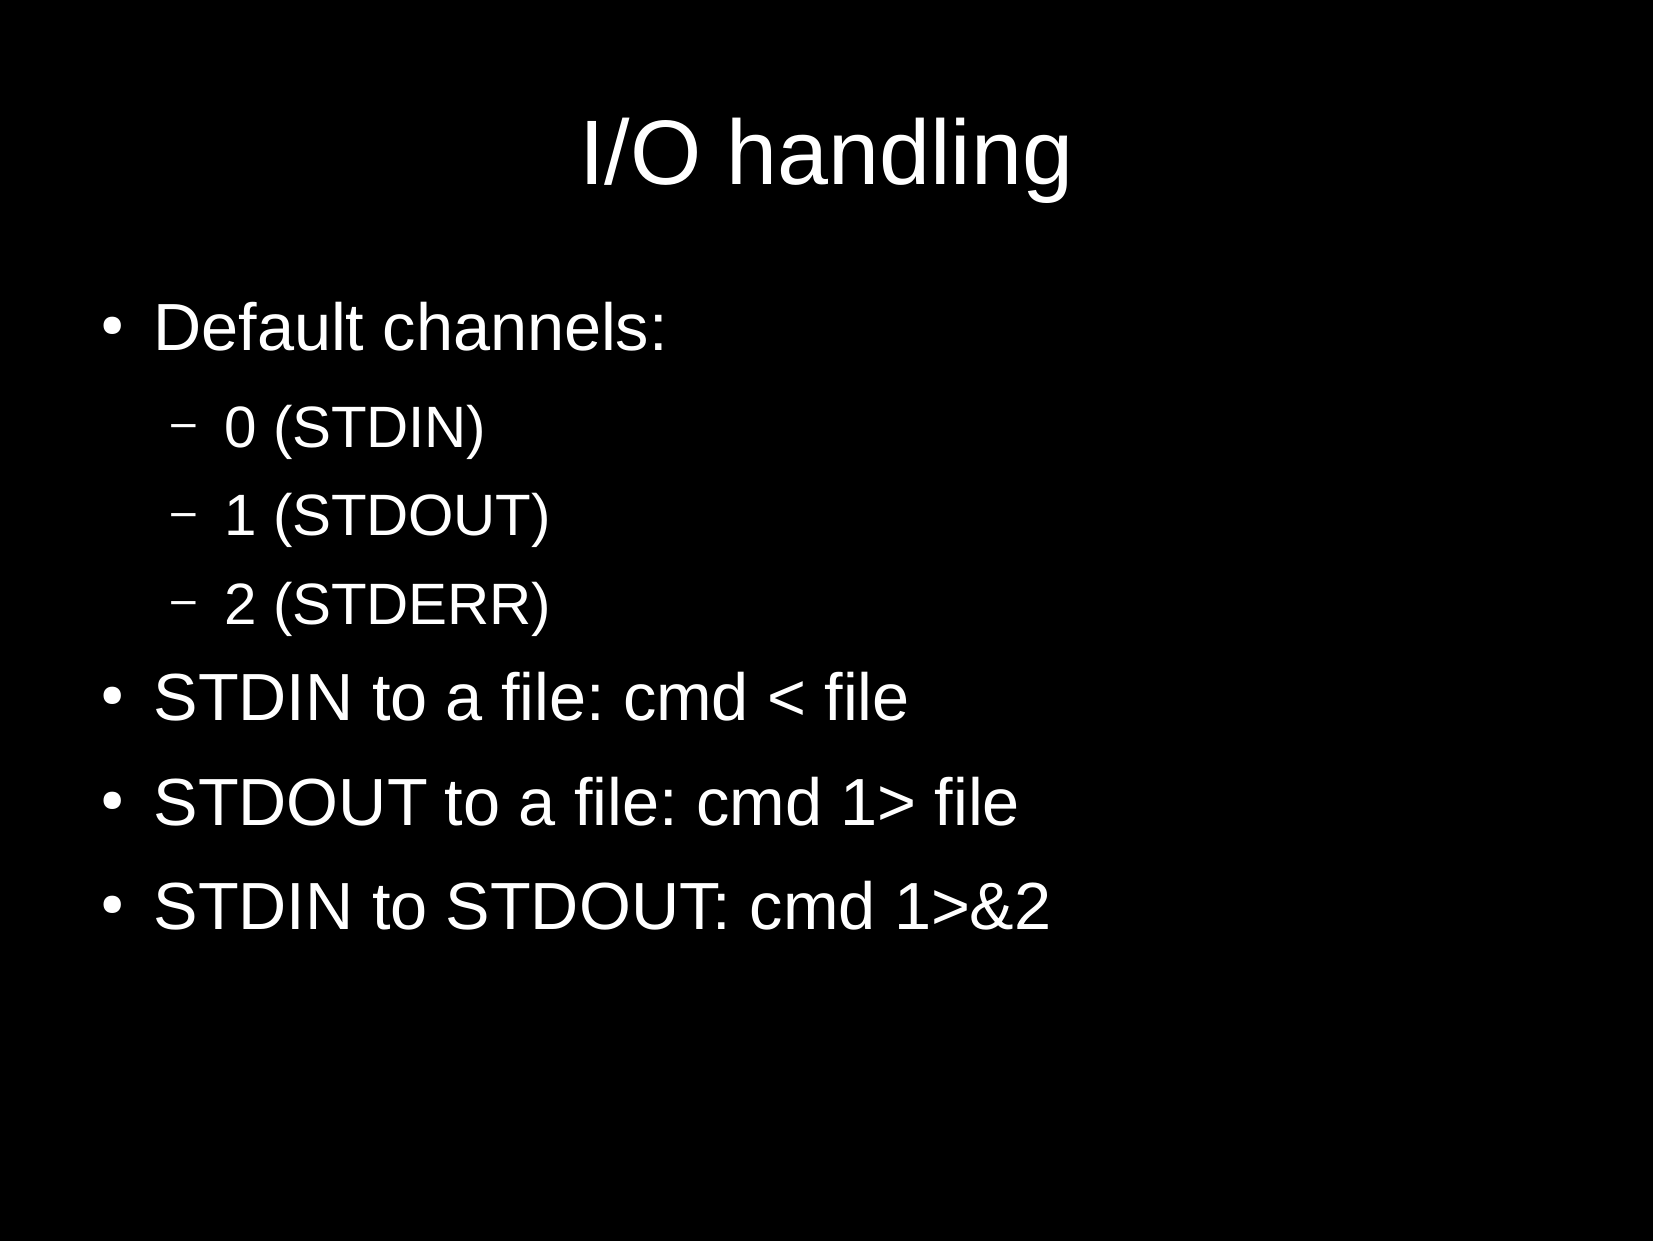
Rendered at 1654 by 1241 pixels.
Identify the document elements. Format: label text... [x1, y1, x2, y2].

list Default channels: 0 (STDIN) 1 (STDOUT) 2 (STDERR) STDIN to a file: cmd < file STDOUT to a file: cmd 1> file STDIN to STDOUT: cmd 1>&2 [82, 290, 1538, 1010]
title I/O handling [82, 49, 1571, 257]
